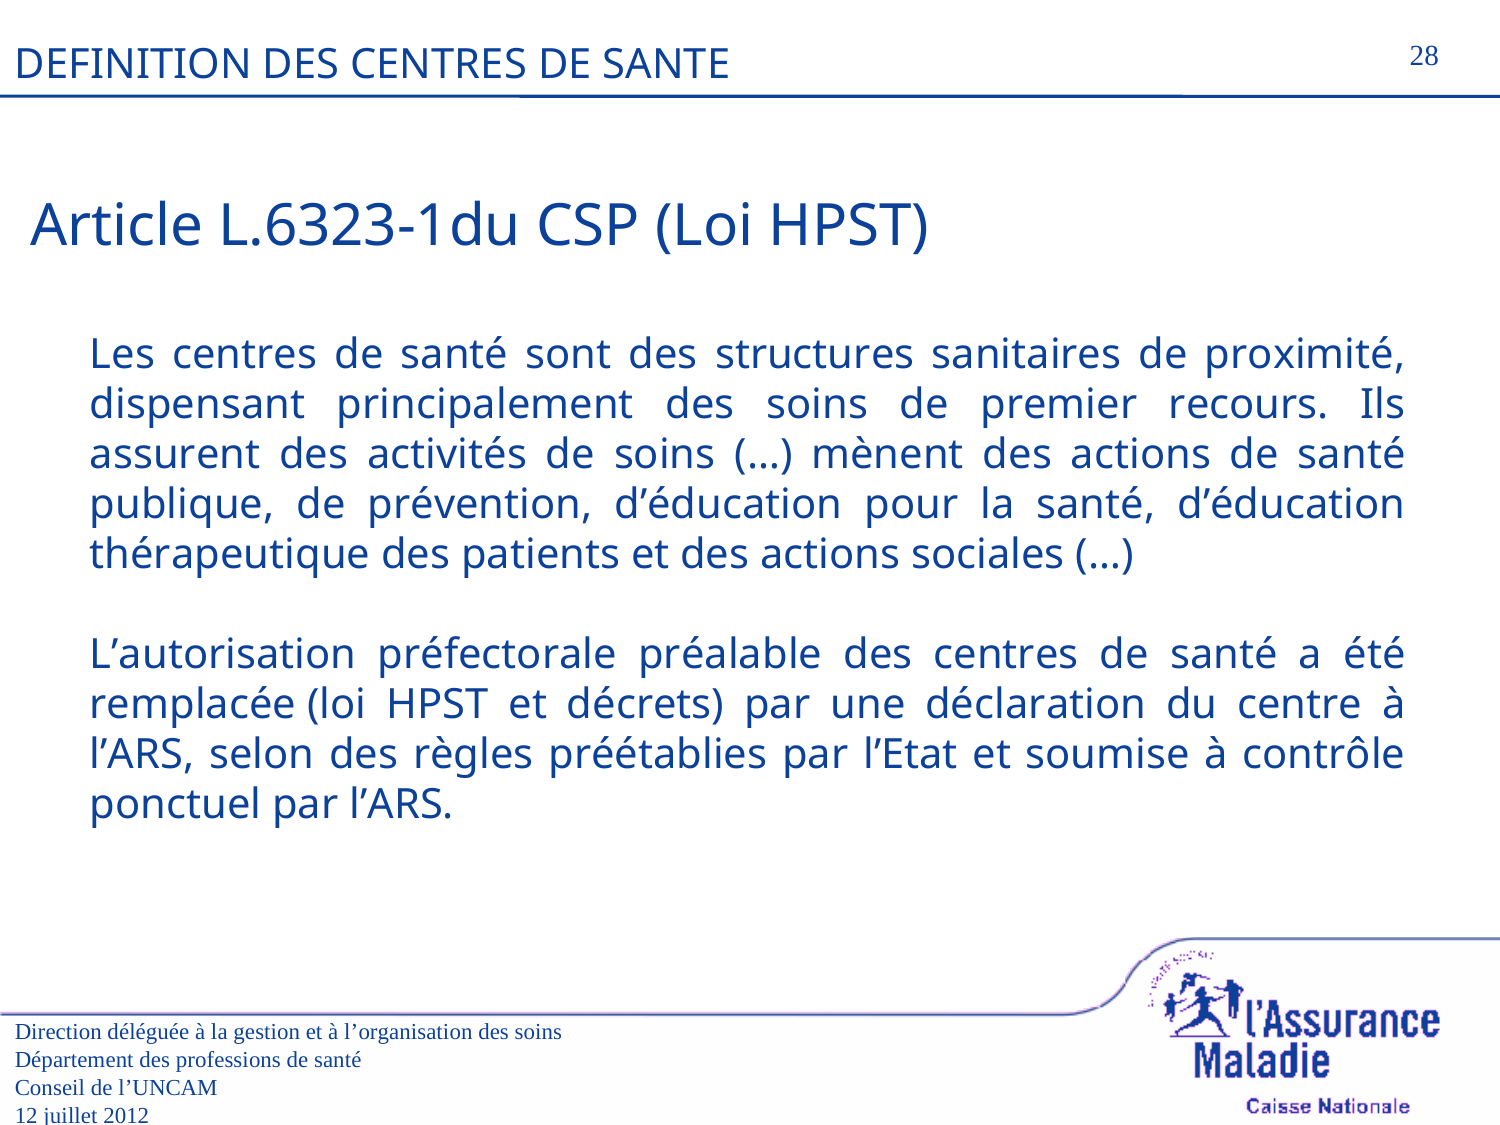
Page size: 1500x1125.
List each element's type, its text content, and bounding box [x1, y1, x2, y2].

text_box Article L.6323-1du CSP (Loi HPST) Les centres de santé sont des structures sanitaires de proximité, dispensant principalement des soins de premier recours. Ils assurent des activités de soins (…) mènent des actions de santé publique, de prévention, d’éducation pour la santé, d’éducation thérapeutique des patients et des actions sociales (…) L’autorisation préfectorale préalable des centres de santé a été remplacée (loi HPST et décrets) par une déclaration du centre à l’ARS, selon des règles préétablies par l’Etat et soumise à contrôle ponctuel par l’ARS. [0, 109, 1422, 835]
text_box <numéro> [1348, 27, 1500, 83]
picture [0, 936, 1500, 1125]
text_box DEFINITION DES CENTRES DE SANTE [0, 3, 1500, 94]
text_box Direction déléguée à la gestion et à l’organisation des soins Département des professions de santé Conseil de l’UNCAM 12 juillet 2012 [0, 1018, 1164, 1125]
